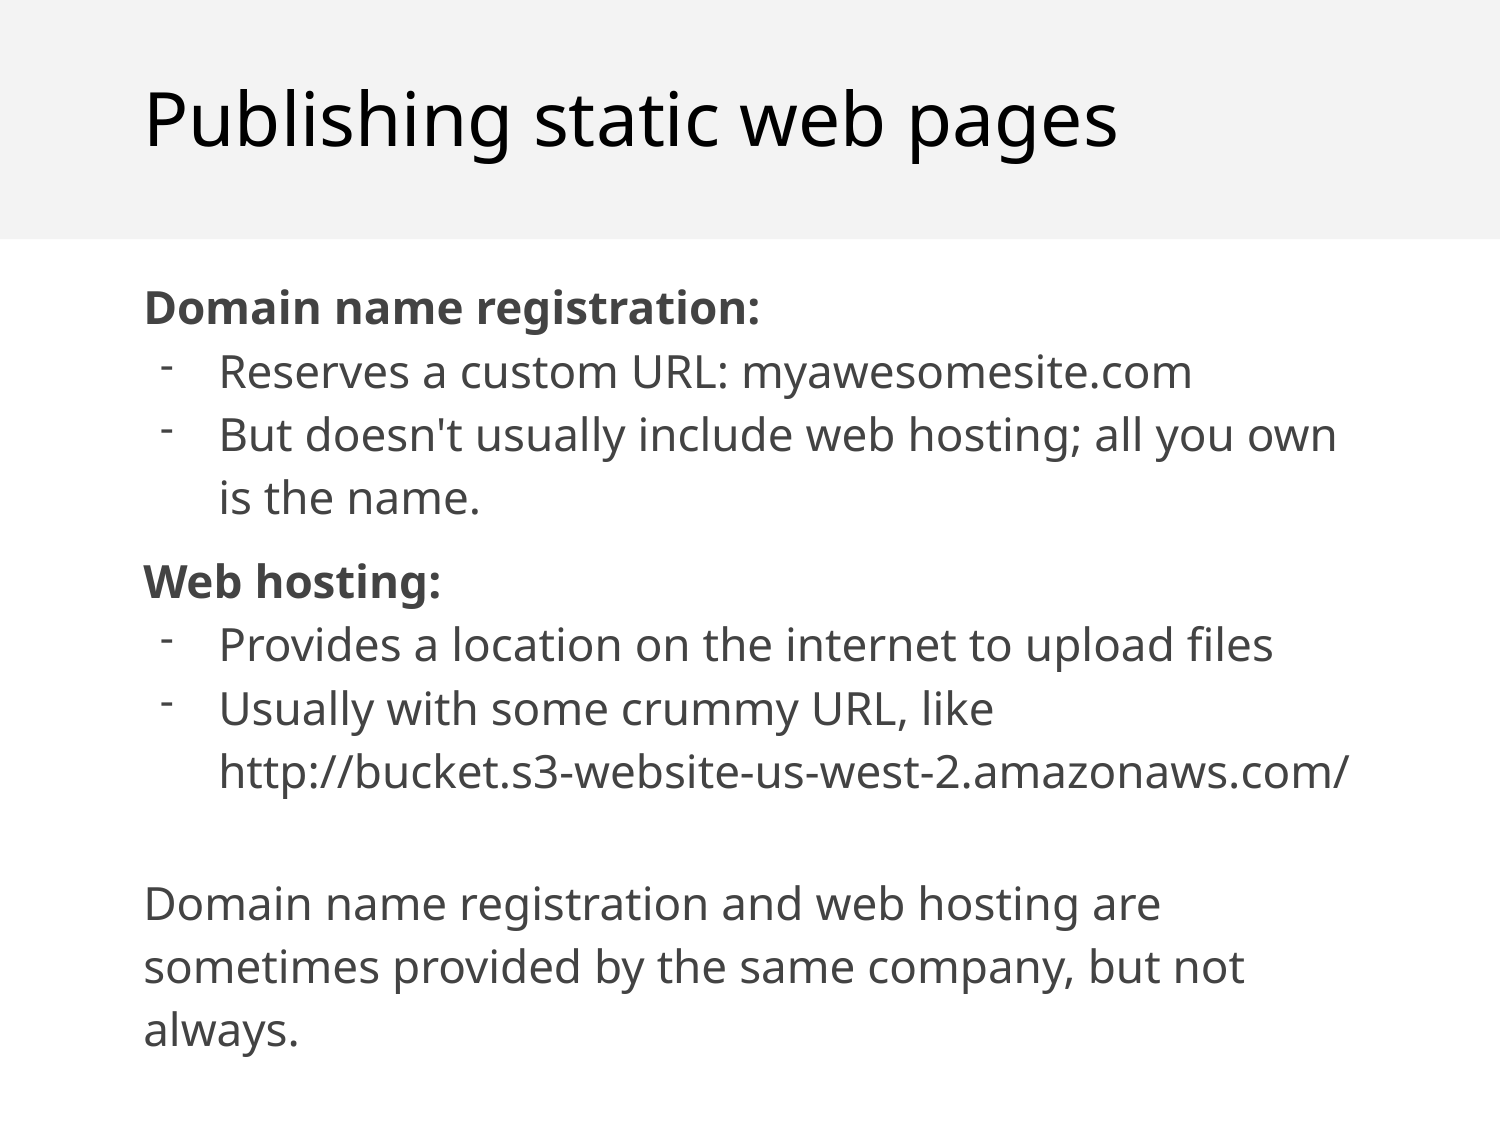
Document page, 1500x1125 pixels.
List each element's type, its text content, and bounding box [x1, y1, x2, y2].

list Domain name registration: Reserves a custom URL: myawesomesite.com But doesn't usually include web hosting; all you own is the name. Web hosting: Provides a location on the internet to upload files Usually with some crummy URL, like http://bucket.s3-website-us-west-2.amazonaws.com/ Domain name registration and web hosting are sometimes provided by the same company, but not always. [128, 255, 1372, 1103]
title Publishing static web pages [128, 56, 1372, 183]
